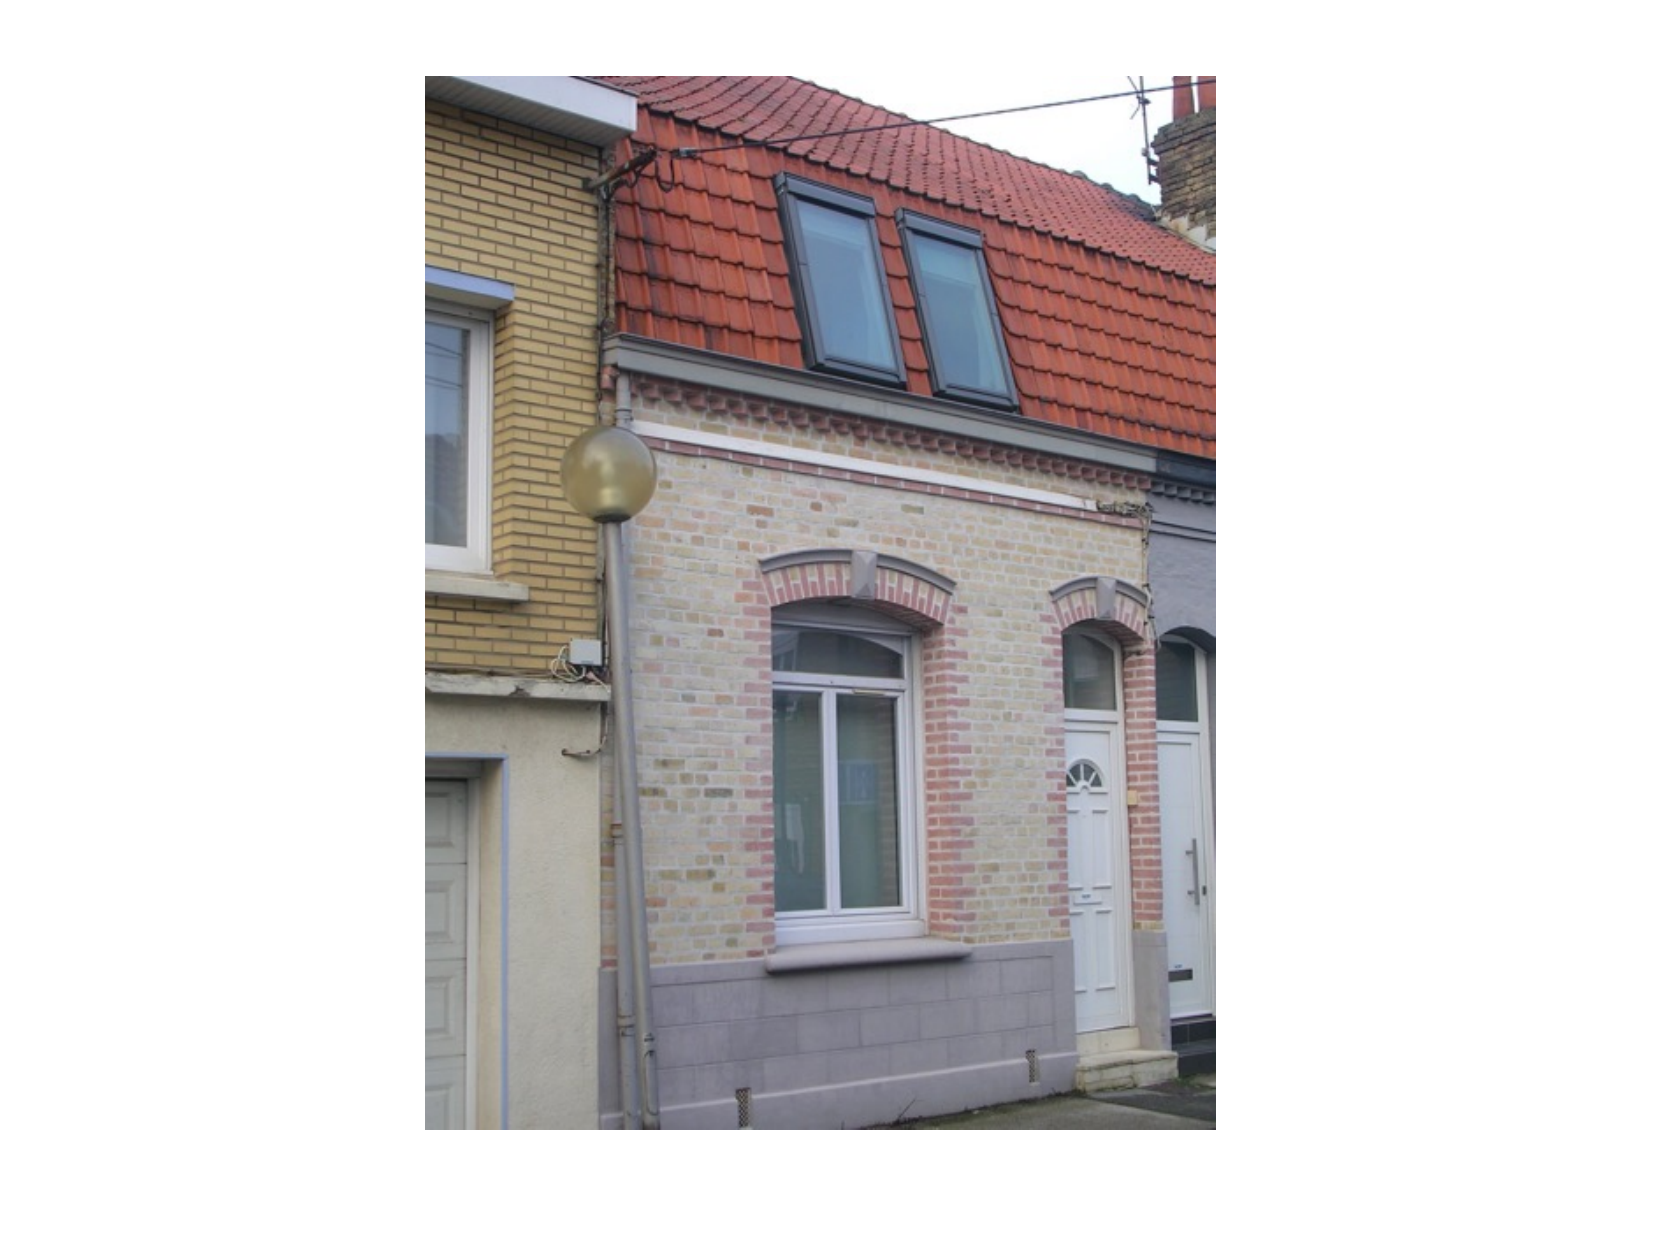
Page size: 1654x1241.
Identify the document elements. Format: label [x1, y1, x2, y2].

picture [413, 70, 1216, 1141]
